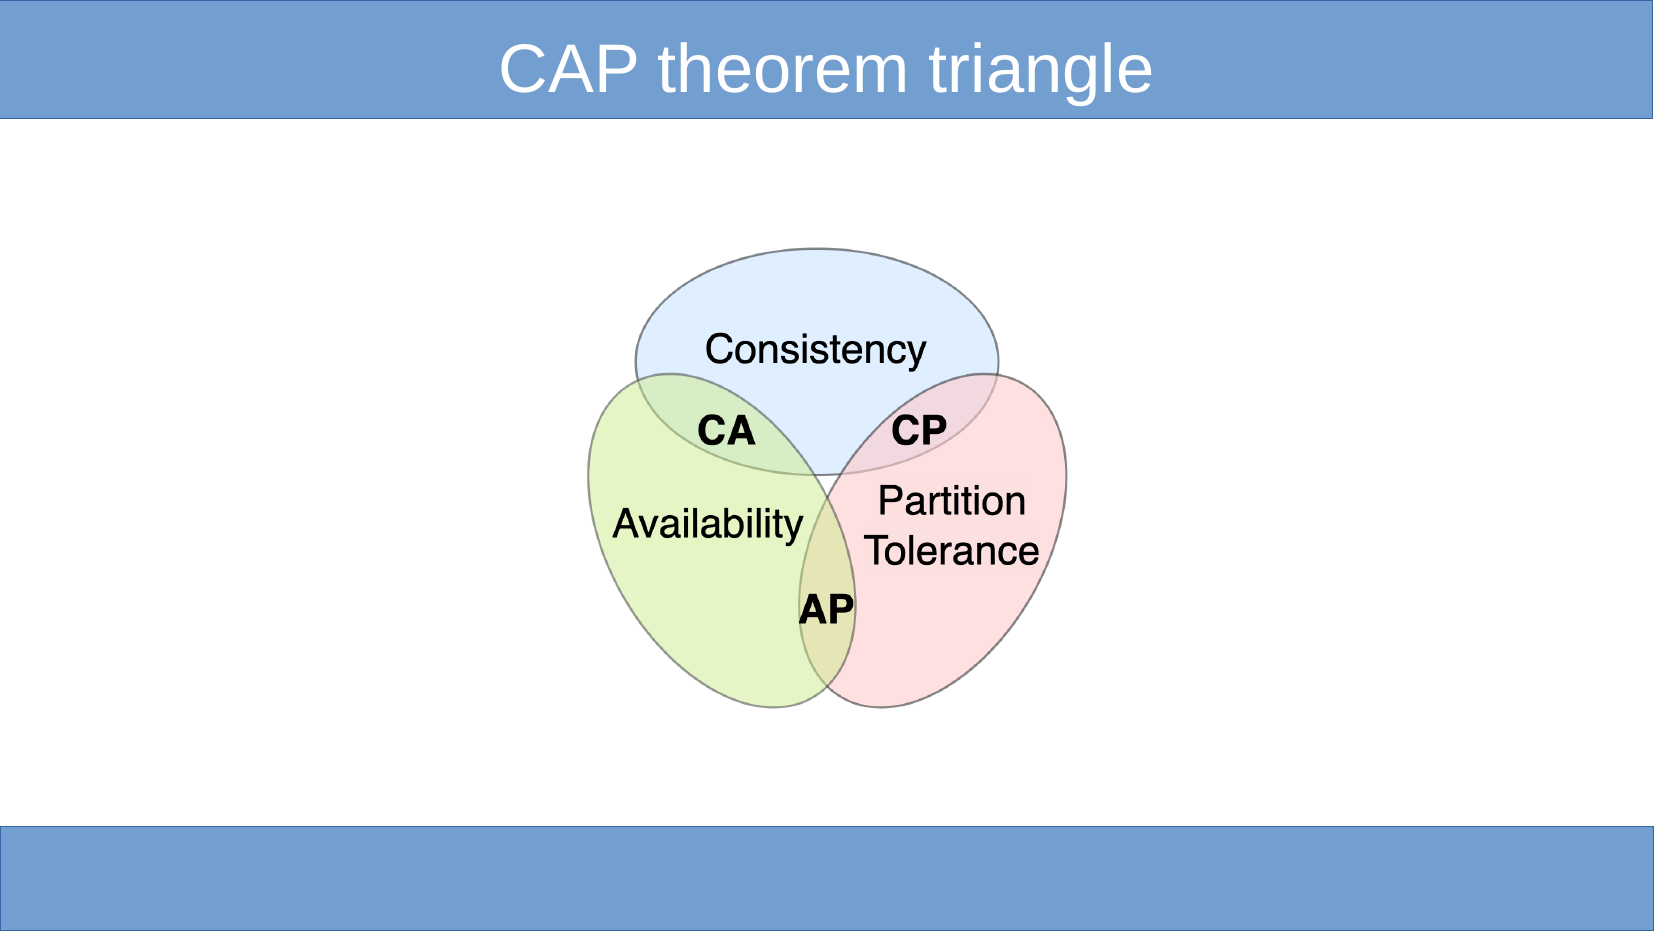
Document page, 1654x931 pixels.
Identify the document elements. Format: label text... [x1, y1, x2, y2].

picture [530, 177, 1124, 768]
title CAP theorem triangle [59, 29, 1595, 108]
